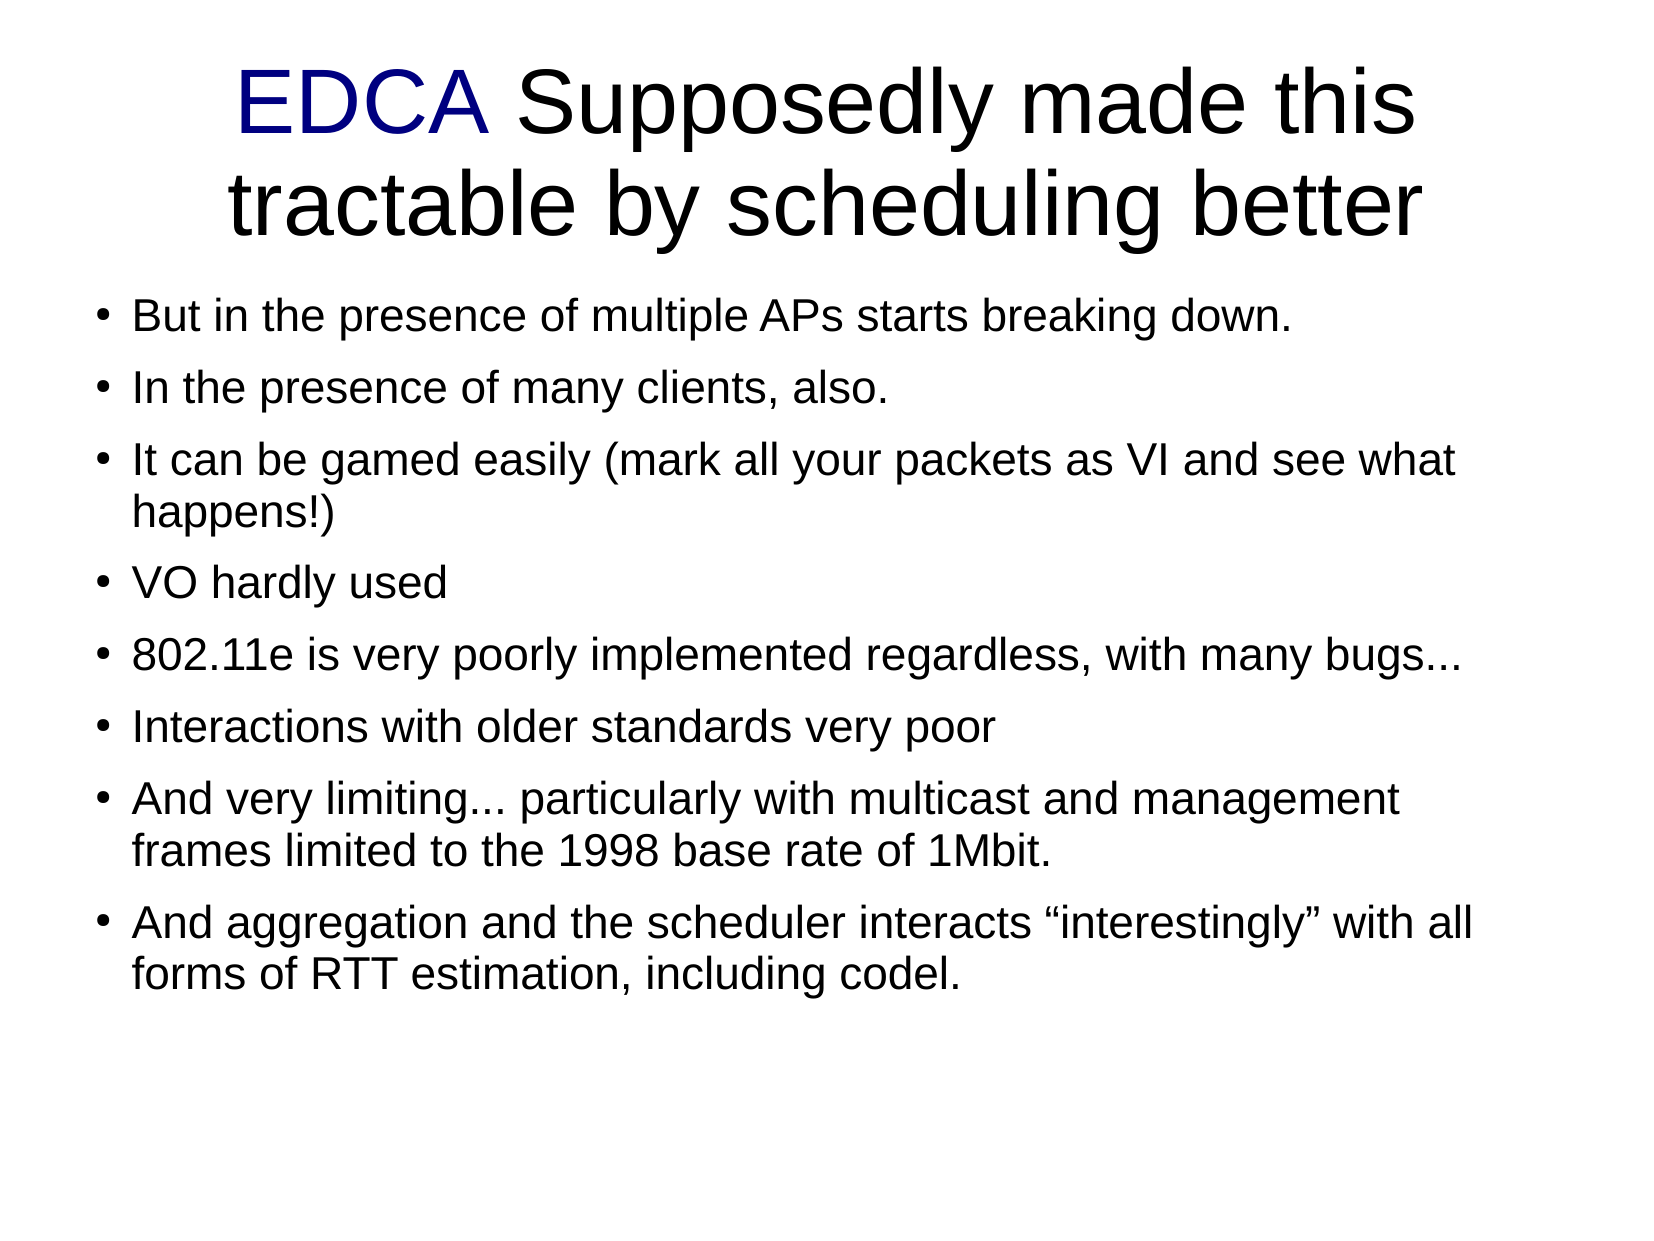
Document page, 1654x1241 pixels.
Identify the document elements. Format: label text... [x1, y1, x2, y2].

title EDCA Supposedly made this tractable by scheduling better [82, 49, 1571, 257]
list But in the presence of multiple APs starts breaking down. In the presence of many clients, also. It can be gamed easily (mark all your packets as VI and see what happens!) VO hardly used 802.11e is very poorly implemented regardless, with many bugs... Interactions with older standards very poor And very limiting... particularly with multicast and management frames limited to the 1998 base rate of 1Mbit. And aggregation and the scheduler interacts “interestingly” with all forms of RTT estimation, including codel. [82, 290, 1538, 1010]
